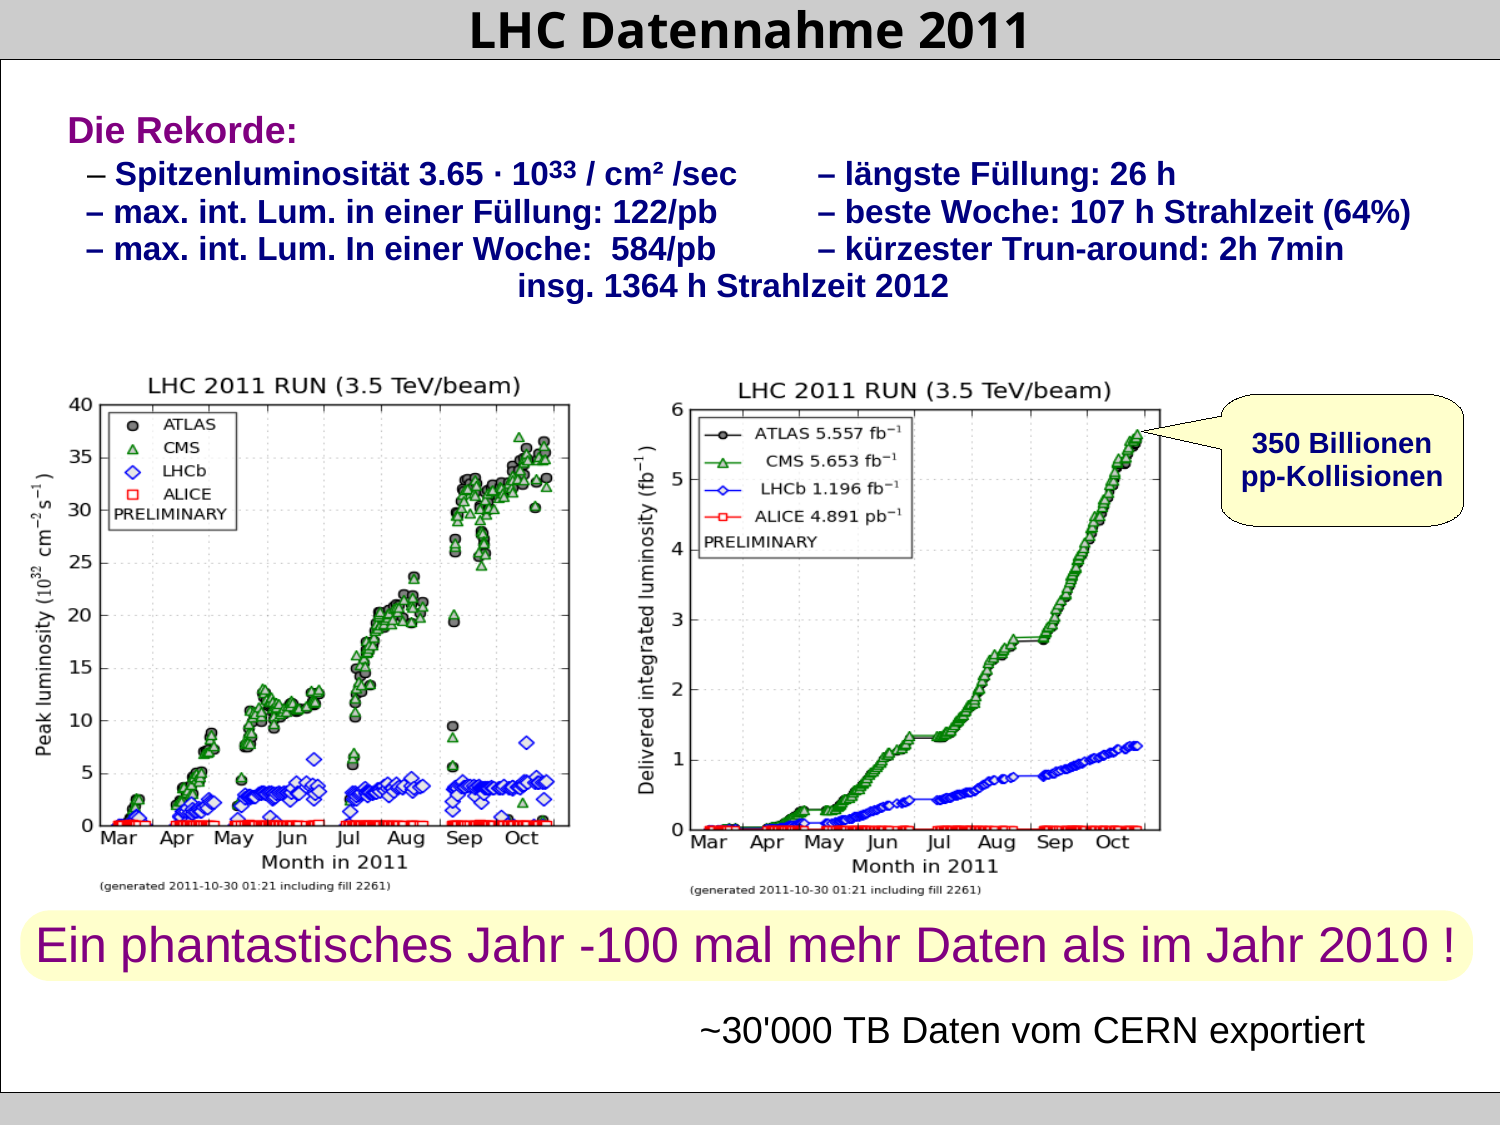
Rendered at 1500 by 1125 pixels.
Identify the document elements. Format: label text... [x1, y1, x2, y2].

title LHC Datennahme 2011 [110, 0, 1392, 72]
picture [6, 349, 1222, 908]
text_box ~30'000 TB Daten vom CERN exportiert [674, 1002, 1381, 1059]
text_box Ein phantastisches Jahr -100 mal mehr Daten als im Jahr 2010 ! [20, 910, 1473, 981]
text_box Die Rekorde: – Spitzenluminosität 3.65 ∙ 1033 / cm² /sec – längste Füllung: 26 h – max. int. Lum. in einer Füllung: 122/pb – beste Woche: 107 h Strahlzeit (64%) – max. int. Lum. In einer Woche: 584/pb – kürzester Trun-around: 2h 7min insg. 1364 h Strahlzeit 2012 [52, 101, 1428, 312]
text_box 350 Billionen pp-Kollisionen [1141, 394, 1464, 527]
